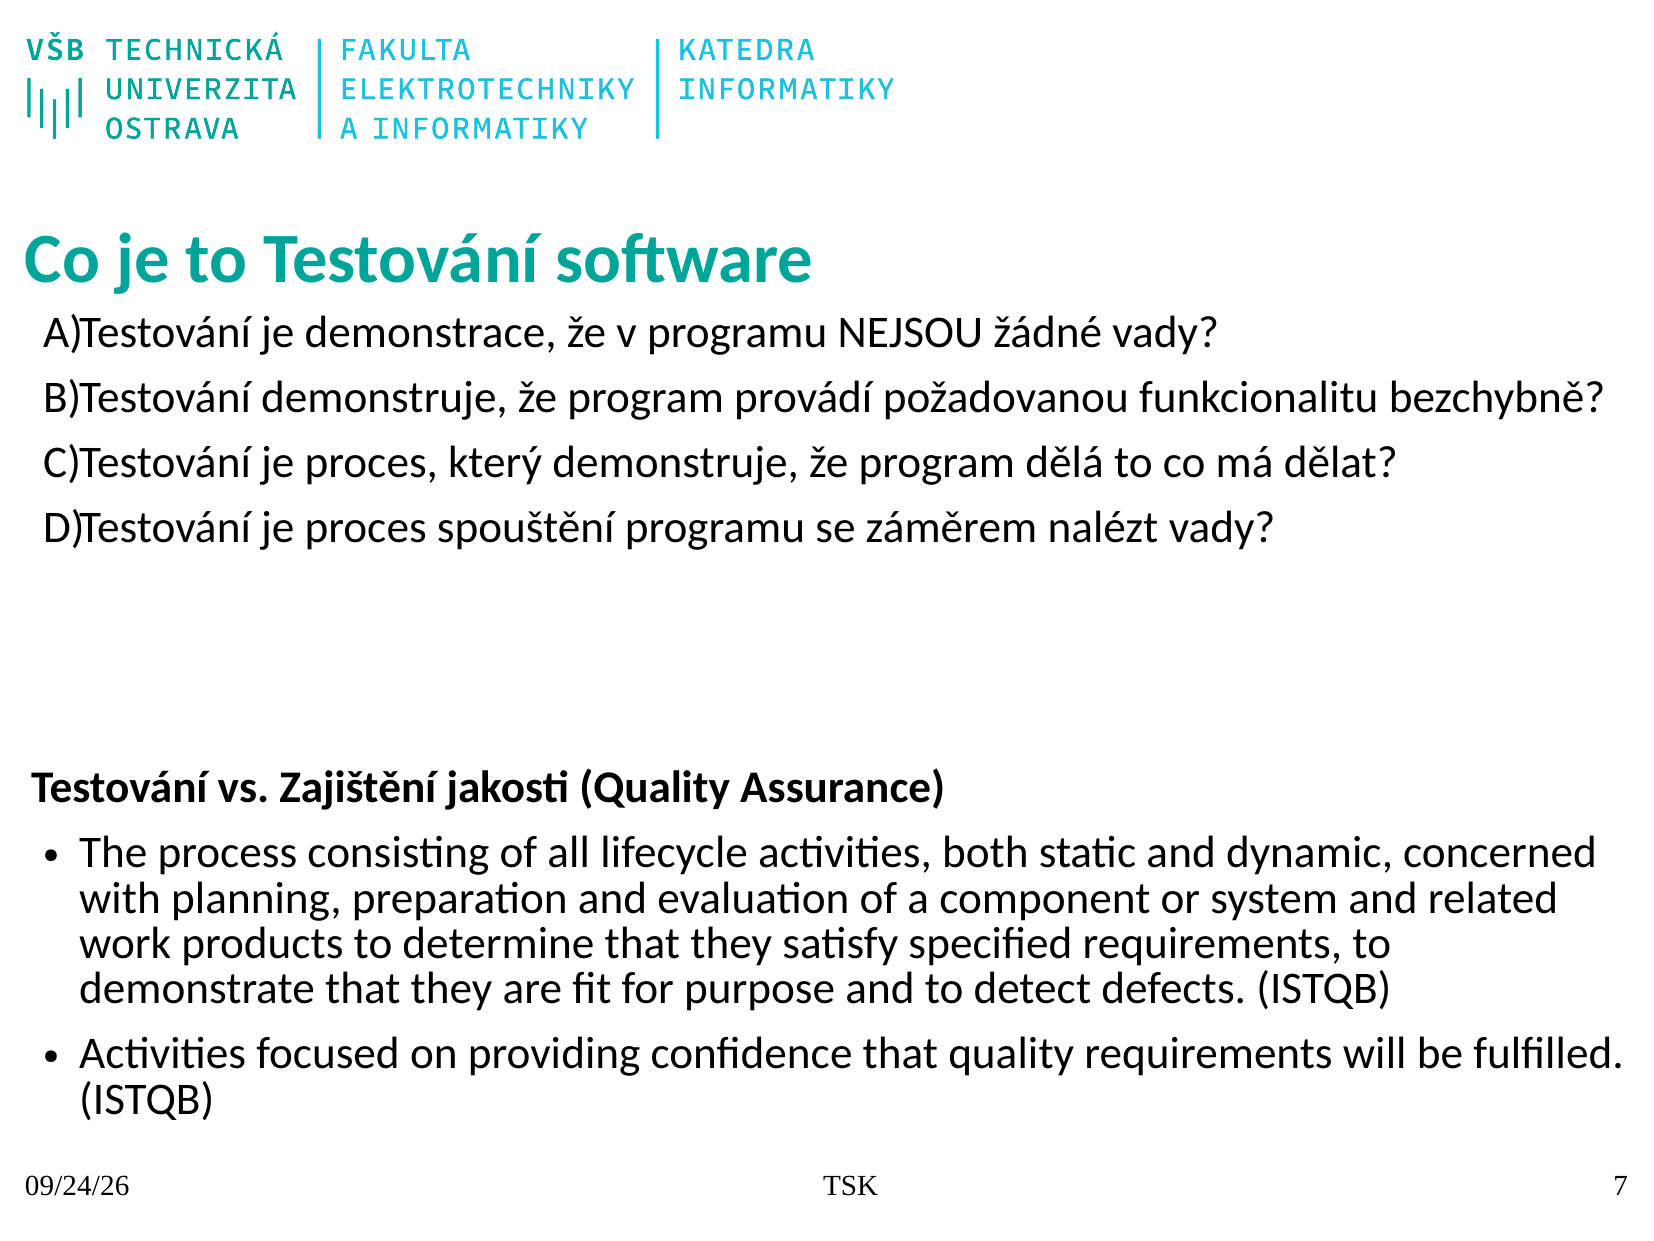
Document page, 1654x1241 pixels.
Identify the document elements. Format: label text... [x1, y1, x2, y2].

picture [26, 31, 894, 139]
title Co je to Testování software [24, 169, 1629, 300]
list Testování je demonstrace, že v programu NEJSOU žádné vady? Testování demonstruje, že program provádí požadovanou funkcionalitu bezchybně? Testování je proces, který demonstruje, že program dělá to co má dělat? Testování je proces spouštění programu se záměrem nalézt vady? Testování vs. Zajištění jakosti (Quality Assurance) The process consisting of all lifecycle activities, both static and dynamic, concerned with planning, preparation and evaluation of a component or system and related work products to determine that they satisfy specified requirements, to demonstrate that they are fit for purpose and to detect defects. (ISTQB) Activities focused on providing confidence that quality requirements will be fulfilled. (ISTQB) [31, 313, 1636, 1141]
